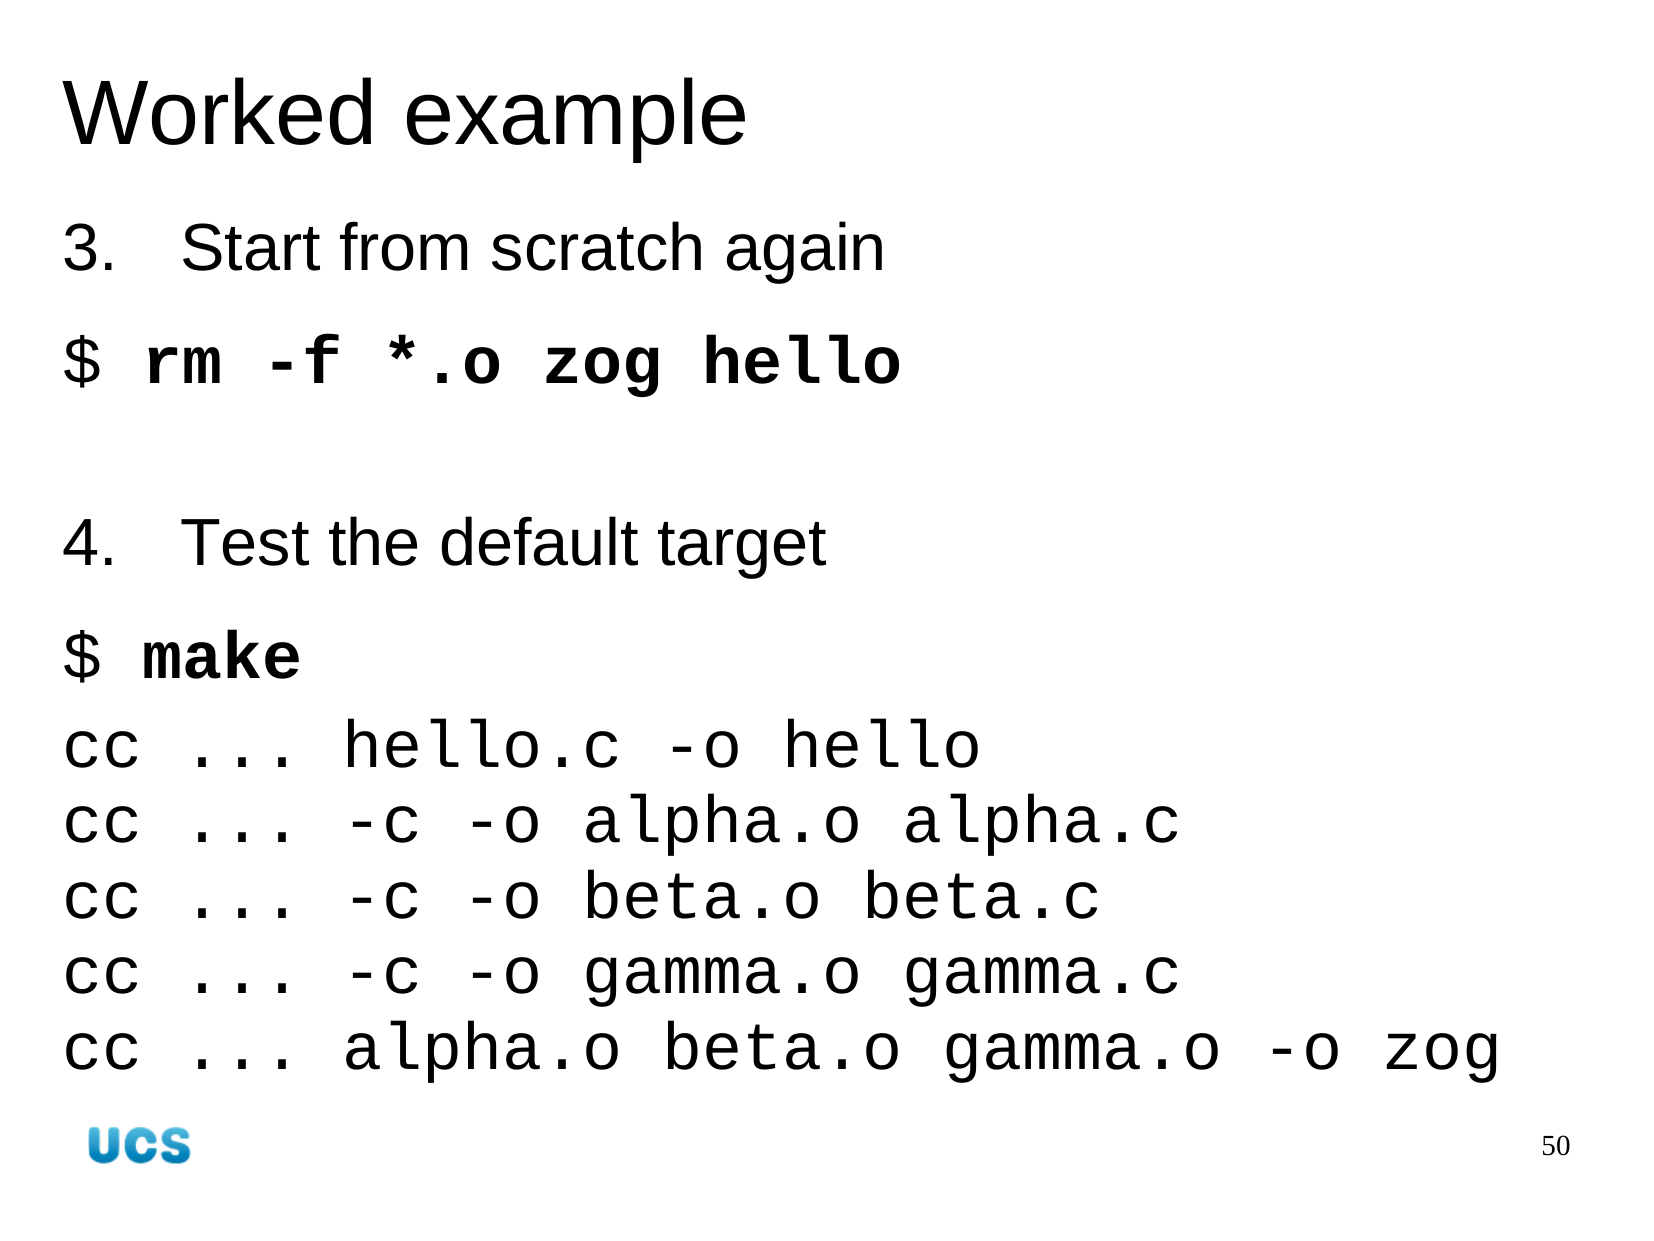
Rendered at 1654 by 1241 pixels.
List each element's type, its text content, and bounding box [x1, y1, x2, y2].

text_box 4. [59, 501, 121, 583]
text_box Test the default target [177, 501, 834, 583]
text_box cc ... hello.c -o hello cc ... -c -o alpha.o alpha.c cc ... -c -o beta.o beta.c cc ... -c -o gamma.o gamma.c cc ... alpha.o beta.o gamma.o -o zog [59, 708, 1506, 1093]
text_box 3. [59, 206, 121, 288]
text_box $ rm -f *.o zog hello [59, 324, 906, 407]
text_box $ make [59, 620, 306, 702]
text_box Worked example [59, 59, 754, 168]
text_box Start from scratch again [177, 206, 893, 288]
picture [88, 1126, 191, 1165]
